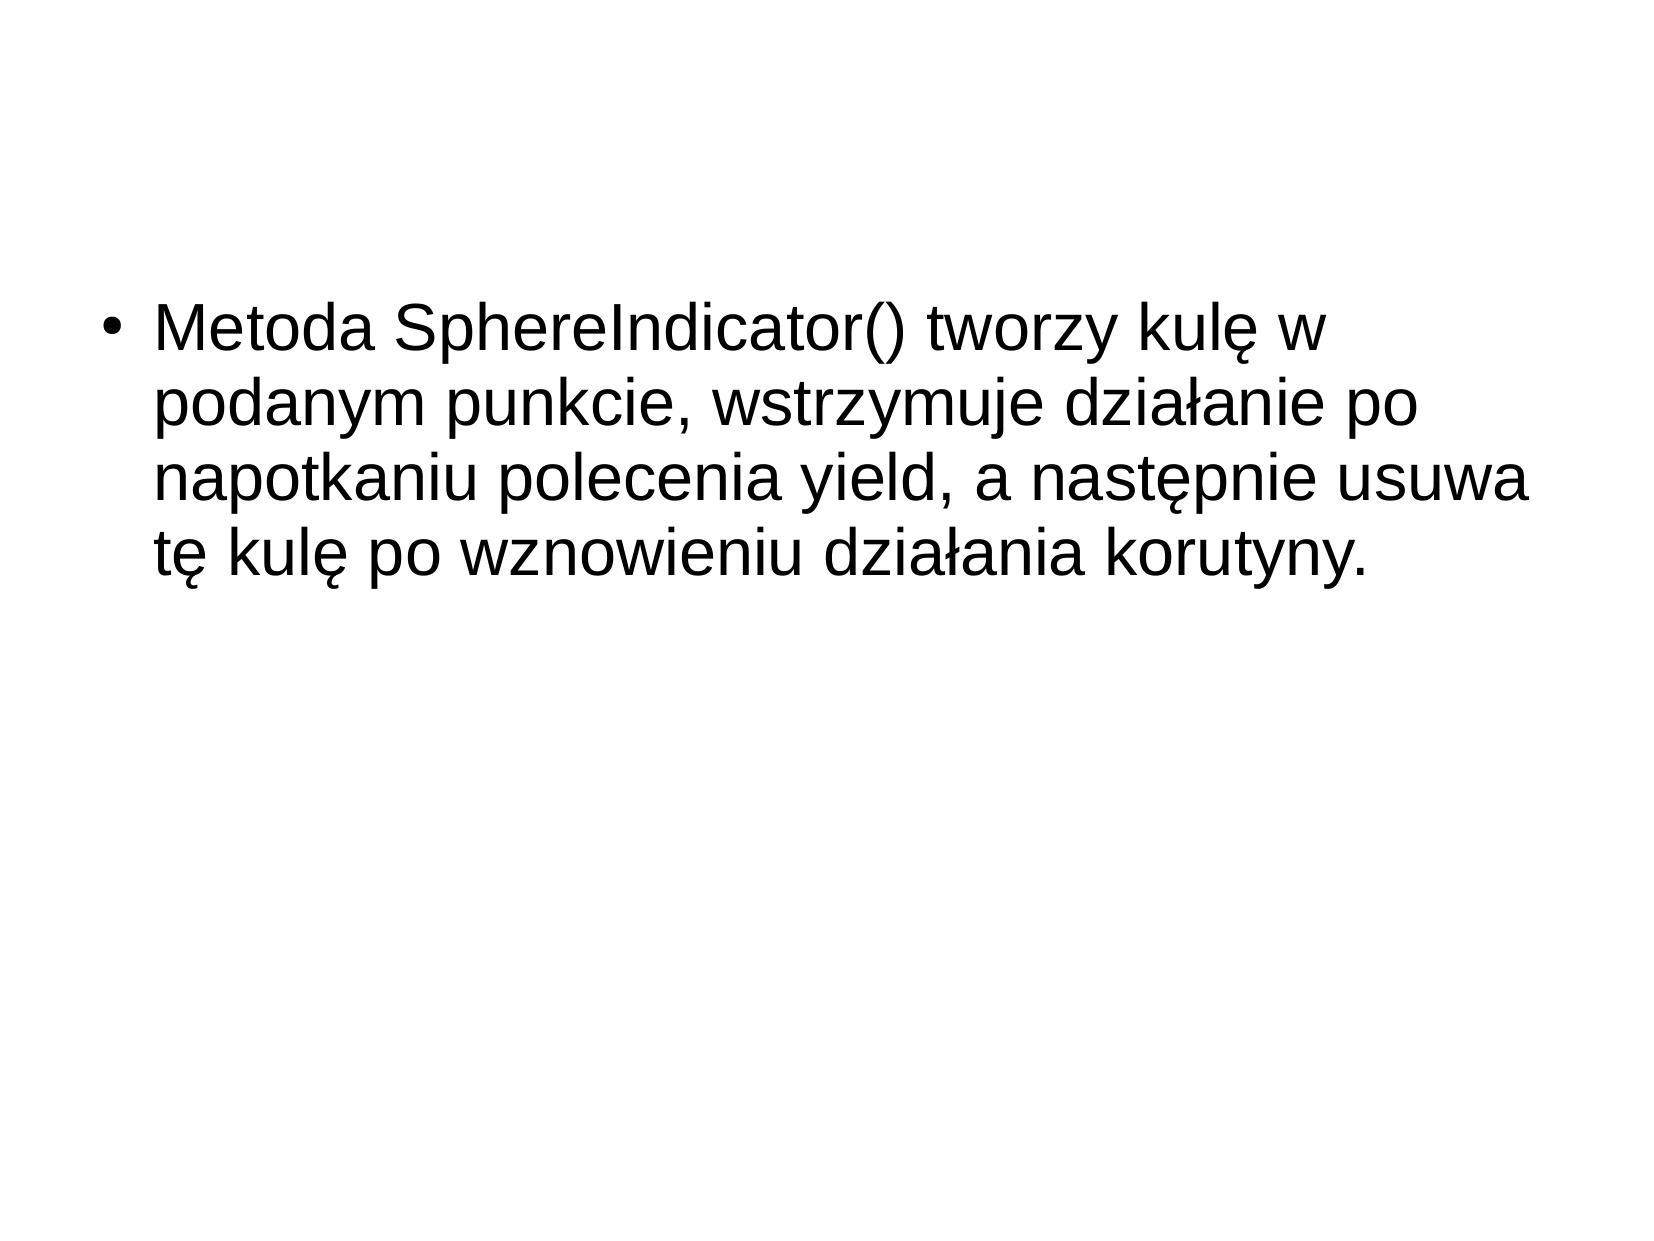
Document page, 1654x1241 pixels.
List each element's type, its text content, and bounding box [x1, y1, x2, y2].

list Metoda SphereIndicator() tworzy kulę w podanym punkcie, wstrzymuje działanie po napotkaniu polecenia yield, a następnie usuwa tę kulę po wznowieniu działania korutyny. [82, 290, 1571, 1010]
